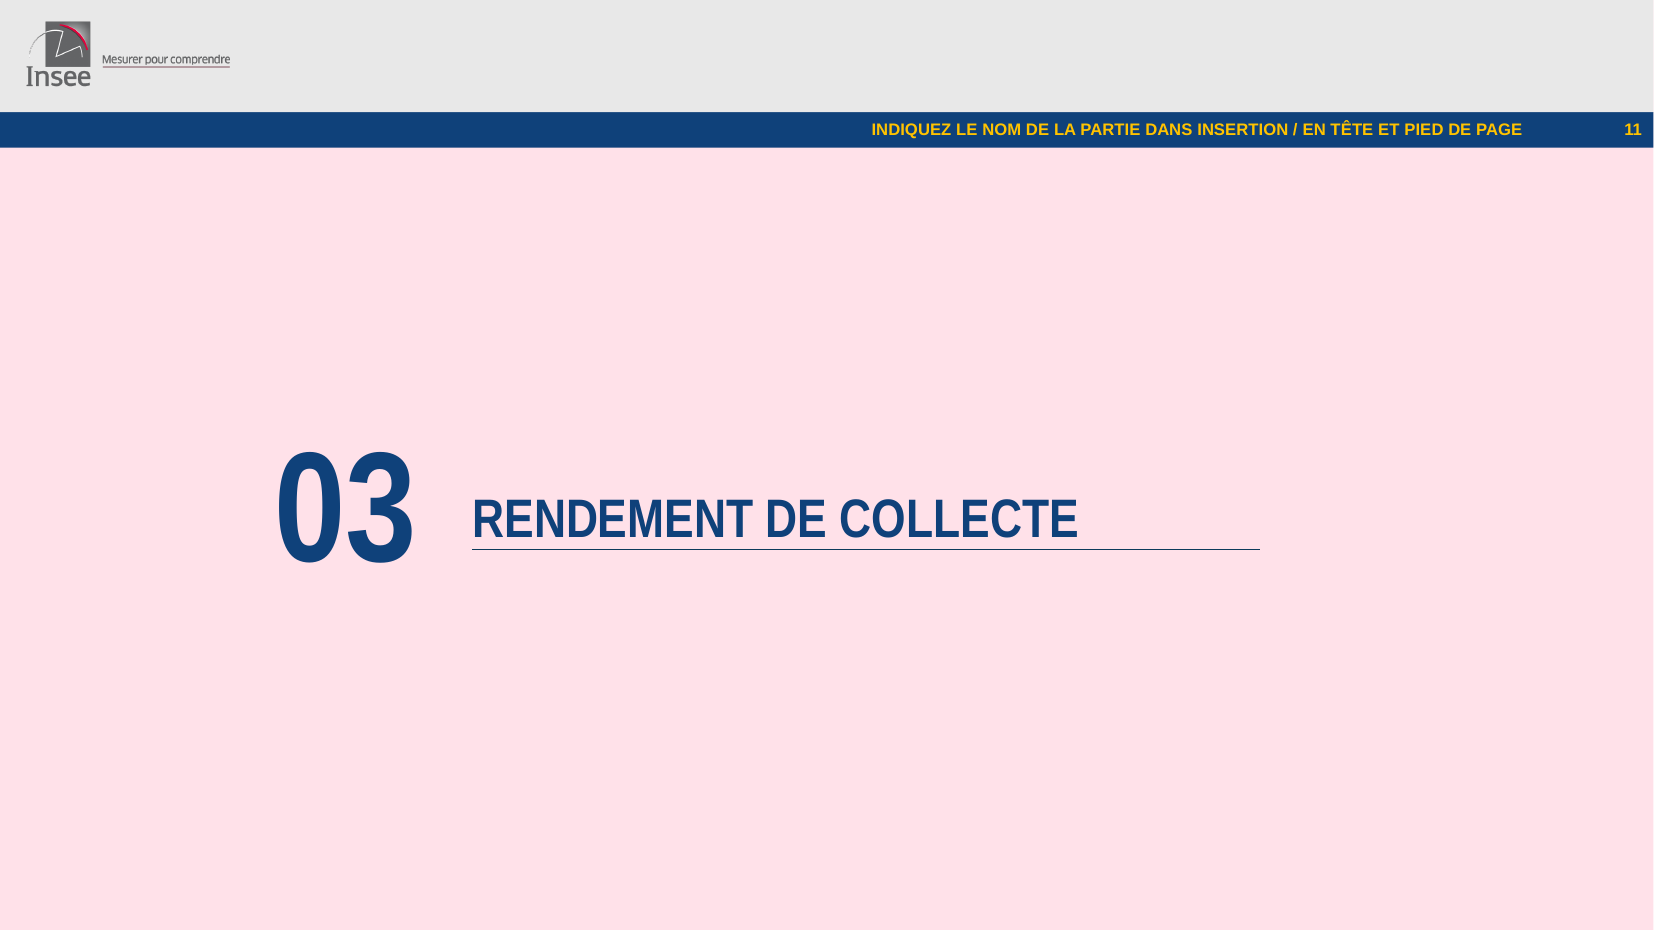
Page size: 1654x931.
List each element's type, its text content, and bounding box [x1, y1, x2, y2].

picture [23, 0, 230, 89]
text_box 03 [230, 389, 461, 621]
title RENDEMENT de collecte [472, 401, 1359, 550]
